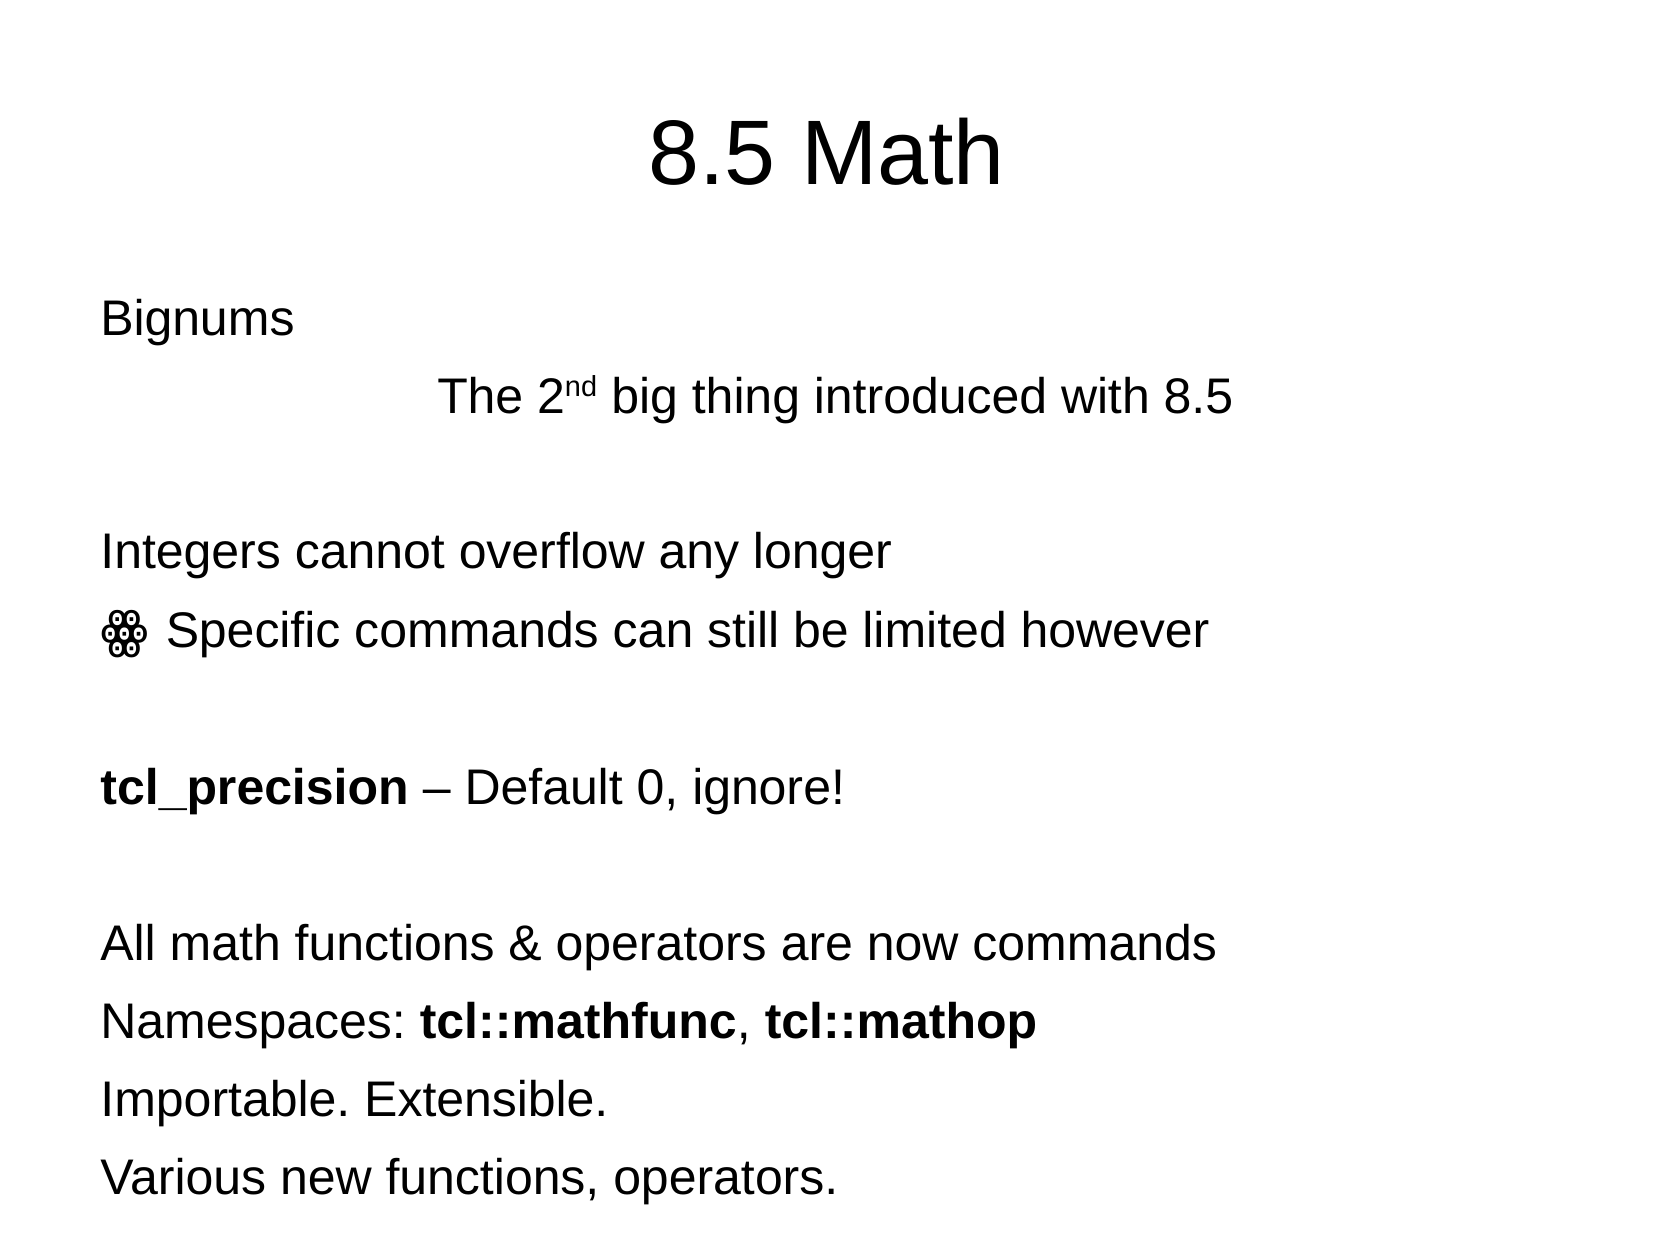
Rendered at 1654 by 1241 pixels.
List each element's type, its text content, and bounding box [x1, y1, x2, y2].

list Bignums The 2nd big thing introduced with 8.5 Integers cannot overflow any longer ꙮ Specific commands can still be limited however tcl_precision – Default 0, ignore! All math functions & operators are now commands Namespaces: tcl::mathfunc, tcl::mathop Importable. Extensible. Various new functions, operators. [82, 290, 1571, 1232]
title 8.5 Math [82, 56, 1571, 250]
